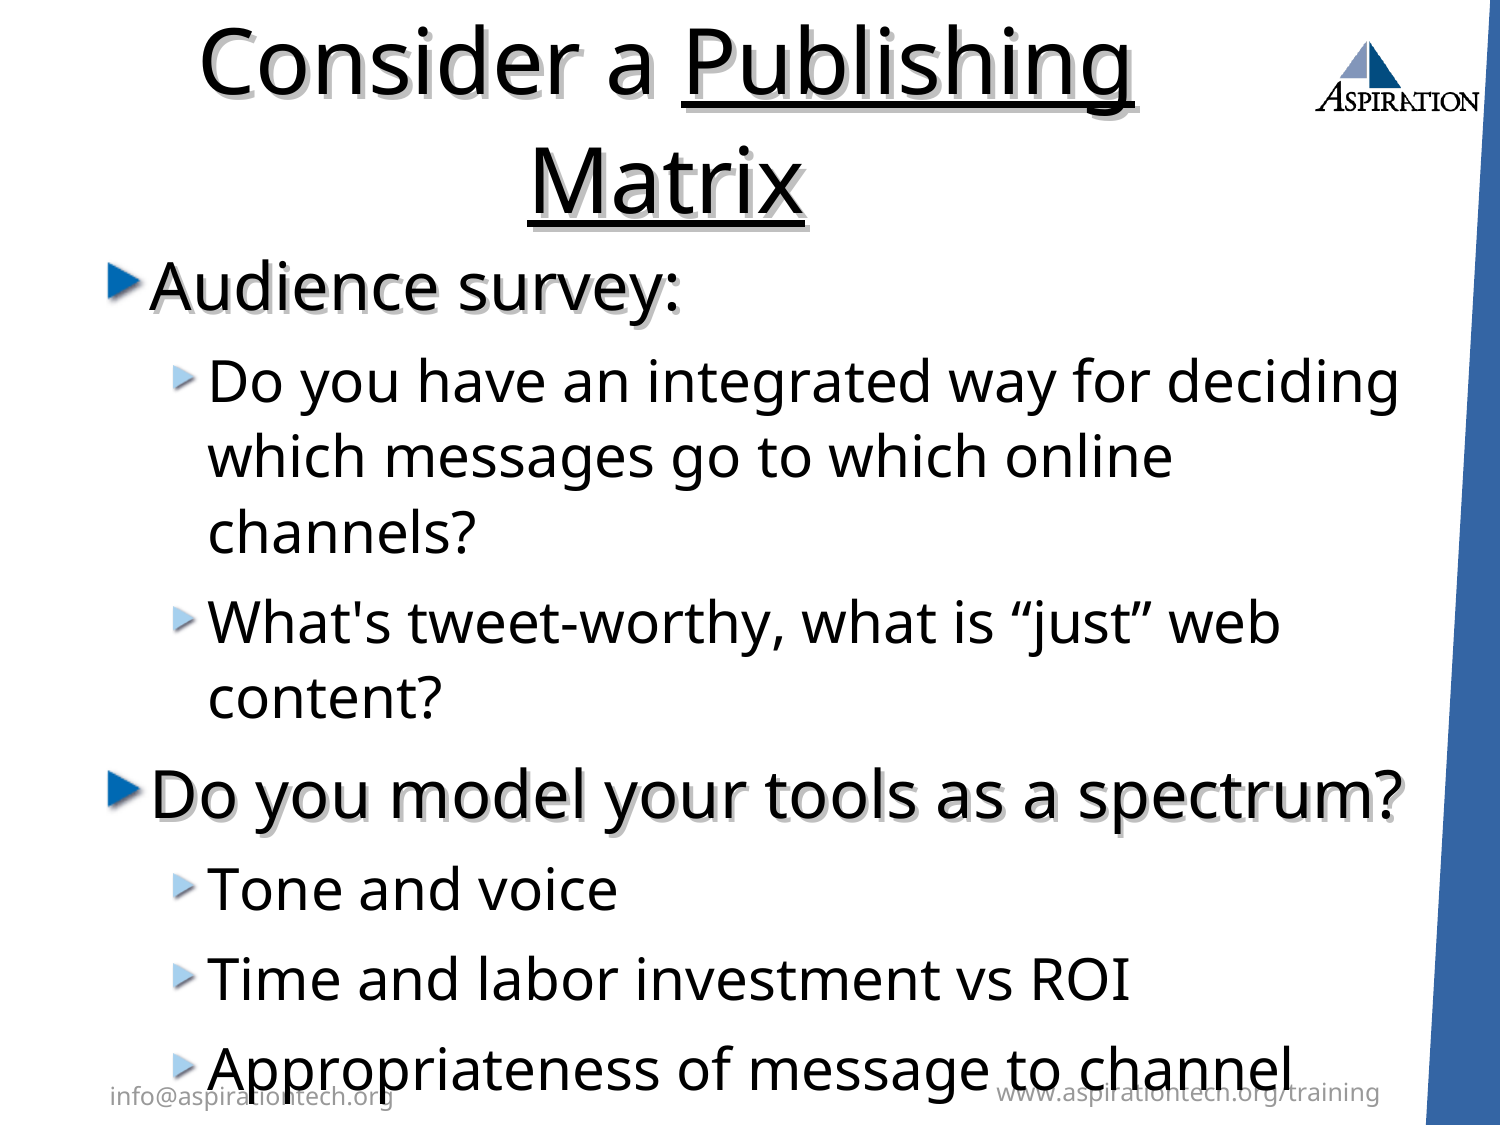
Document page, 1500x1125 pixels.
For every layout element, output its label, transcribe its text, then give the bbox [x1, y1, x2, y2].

picture [171, 1050, 200, 1084]
list Audience survey: Do you have an integrated way for deciding which messages go to which online channels? What's tweet-worthy, what is “just” web content? Do you model your tools as a spectrum? Tone and voice Time and labor investment vs ROI Appropriateness of message to channel [49, 238, 1447, 1027]
picture [1315, 41, 1480, 120]
title Consider a Publishing Matrix [49, 19, 1284, 206]
